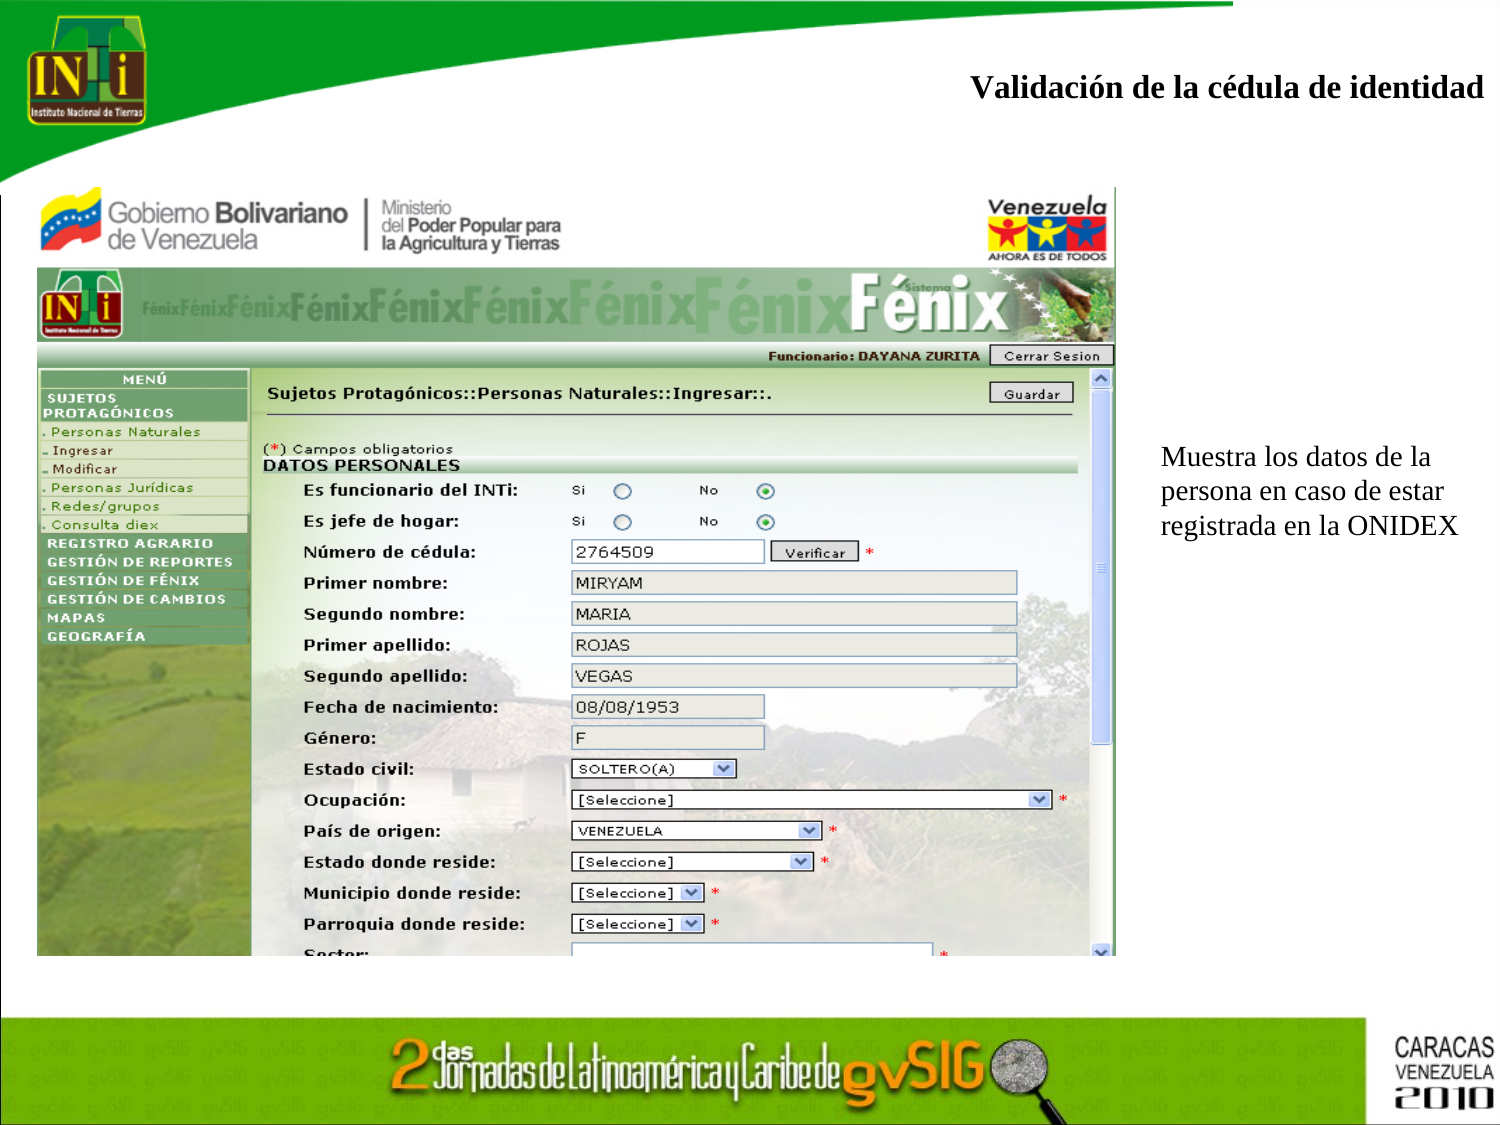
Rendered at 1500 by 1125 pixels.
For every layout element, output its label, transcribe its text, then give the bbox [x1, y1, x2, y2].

text_box Muestra los datos de la persona en caso de estar registrada en la ONIDEX [1146, 429, 1477, 550]
picture [0, 0, 1500, 1125]
text_box Validación de la cédula de identidad [773, 57, 1500, 113]
